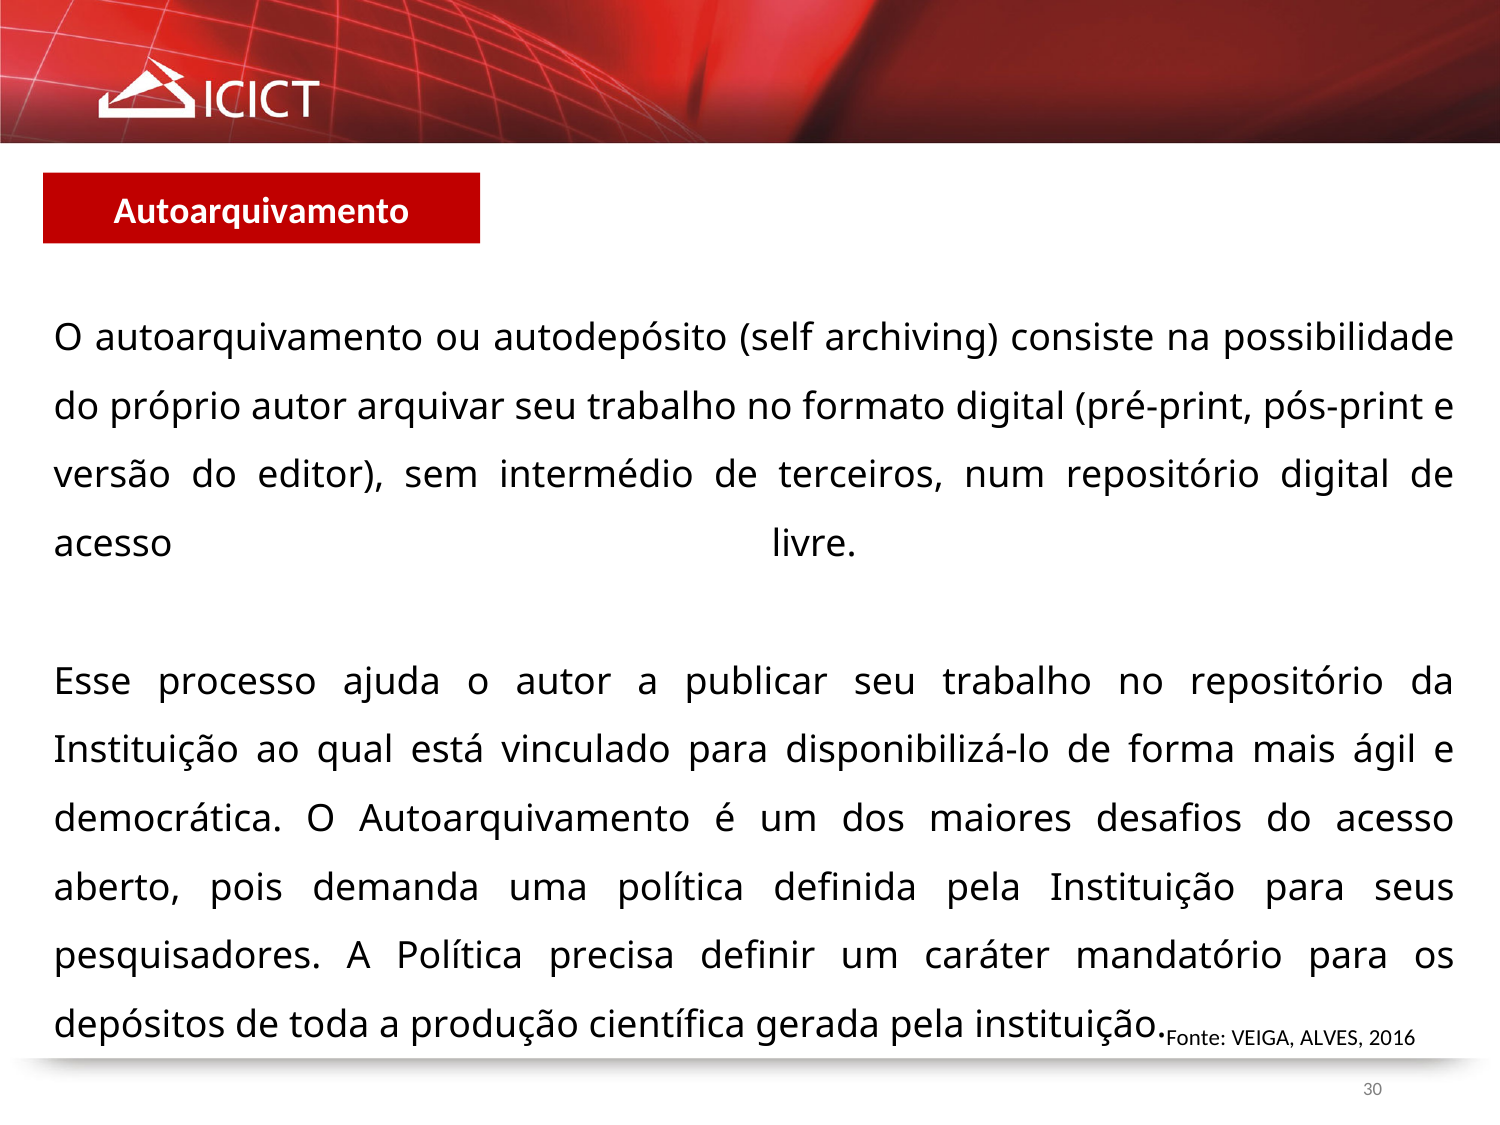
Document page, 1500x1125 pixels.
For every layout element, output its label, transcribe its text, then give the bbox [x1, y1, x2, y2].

text_box <número> [1059, 1057, 1397, 1118]
text_box O autoarquivamento ou autodepósito (self archiving) consiste na possibilidade do próprio autor arquivar seu trabalho no formato digital (pré-print, pós-print e versão do editor), sem intermédio de terceiros, num repositório digital de acesso livre. Esse processo ajuda o autor a publicar seu trabalho no repositório da Instituição ao qual está vinculado para disponibilizá-lo de forma mais ágil e democrática. O Autoarquivamento é um dos maiores desafios do acesso aberto, pois demanda uma política definida pela Instituição para seus pesquisadores. A Política precisa definir um caráter mandatório para os depósitos de toda a produção científica gerada pela instituição. [38, 281, 1471, 1054]
picture [0, 0, 1500, 1125]
text_box Fonte: VEIGA, ALVES, 2016 [1151, 1054, 1455, 1058]
text_box Autoarquivamento [43, 172, 481, 244]
